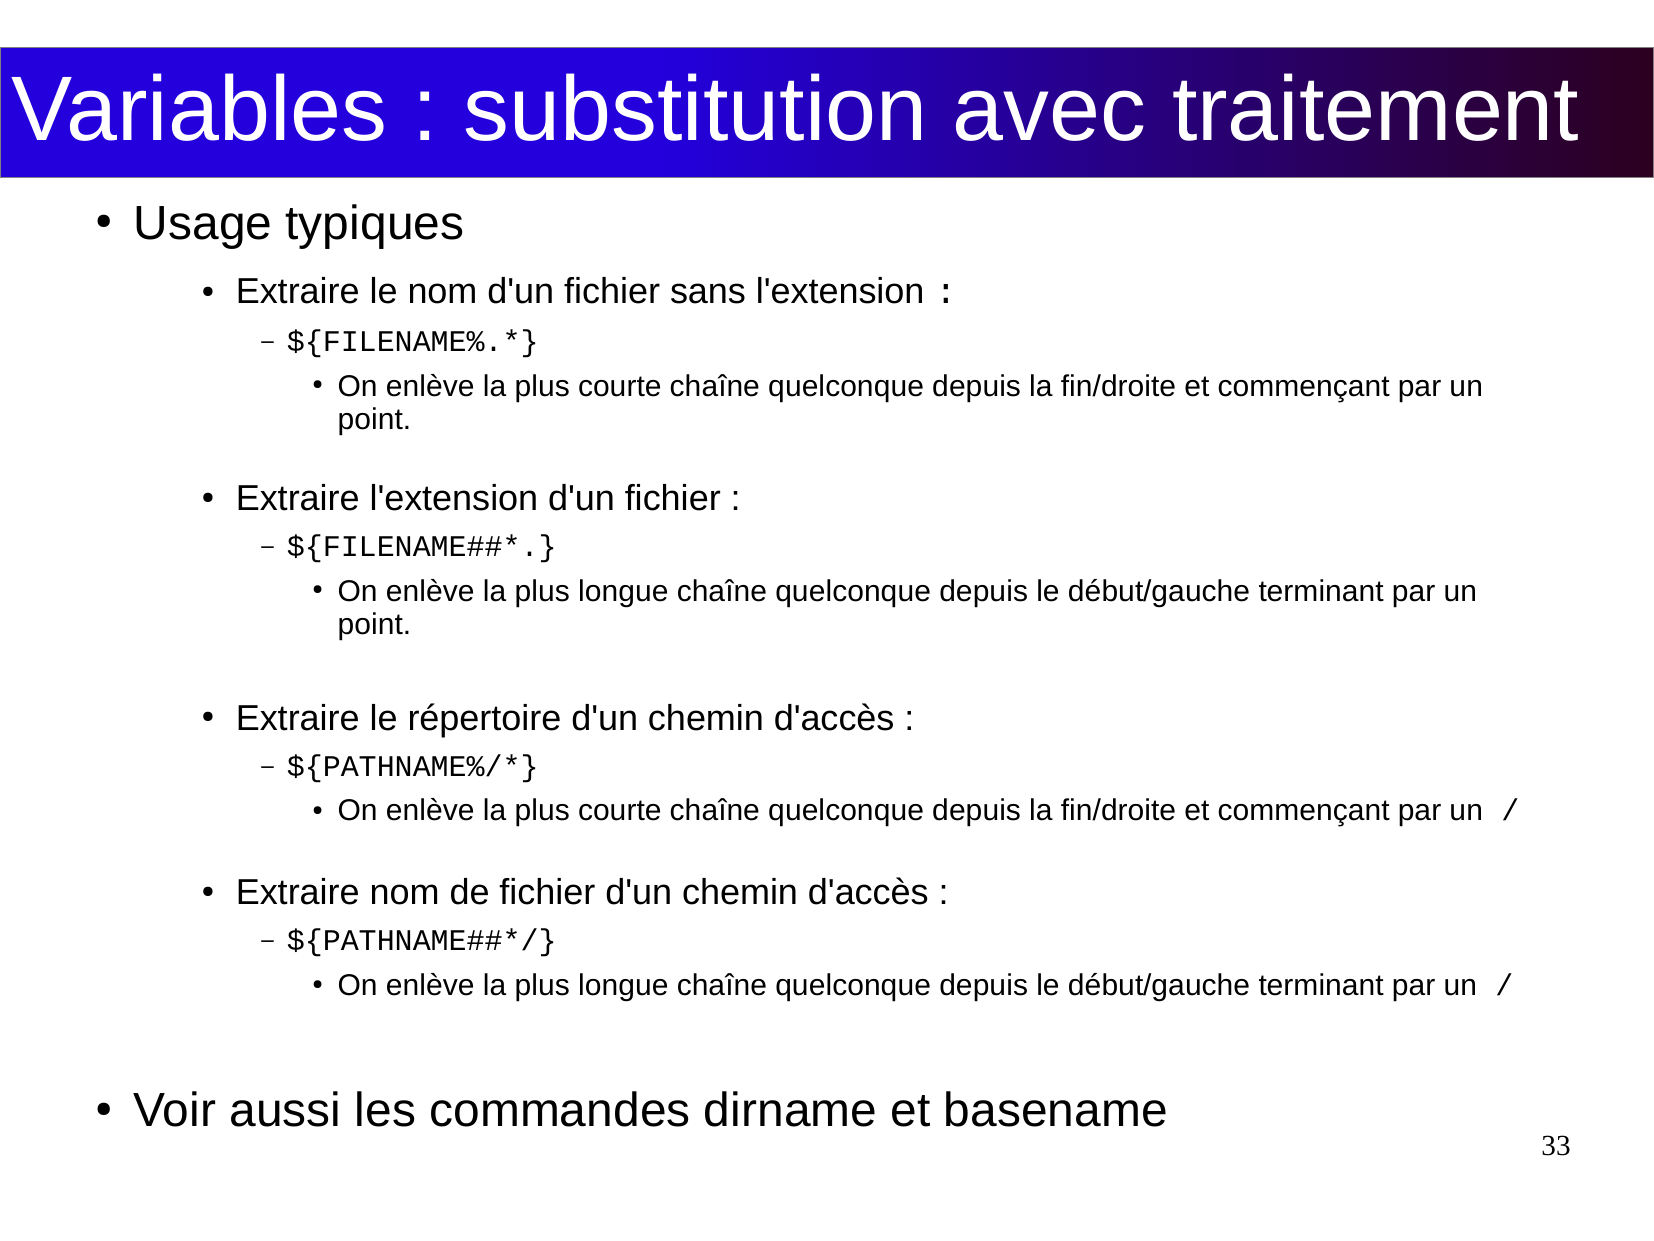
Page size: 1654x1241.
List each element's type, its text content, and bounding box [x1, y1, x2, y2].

title Variables : substitution avec traitement [11, 5, 1642, 213]
list Usage typiques Extraire le nom d'un fichier sans l'extension : ${FILENAME%.*} On enlève la plus courte chaîne quelconque depuis la fin/droite et commençant par un point. Extraire l'extension d'un fichier : ${FILENAME##*.} On enlève la plus longue chaîne quelconque depuis le début/gauche terminant par un point. Extraire le répertoire d'un chemin d'accès : ${PATHNAME%/*} On enlève la plus courte chaîne quelconque depuis la fin/droite et commençant par un / Extraire nom de fichier d'un chemin d'accès : ${PATHNAME##*/} On enlève la plus longue chaîne quelconque depuis le début/gauche terminant par un / Voir aussi les commandes dirname et basename [82, 195, 1538, 1182]
